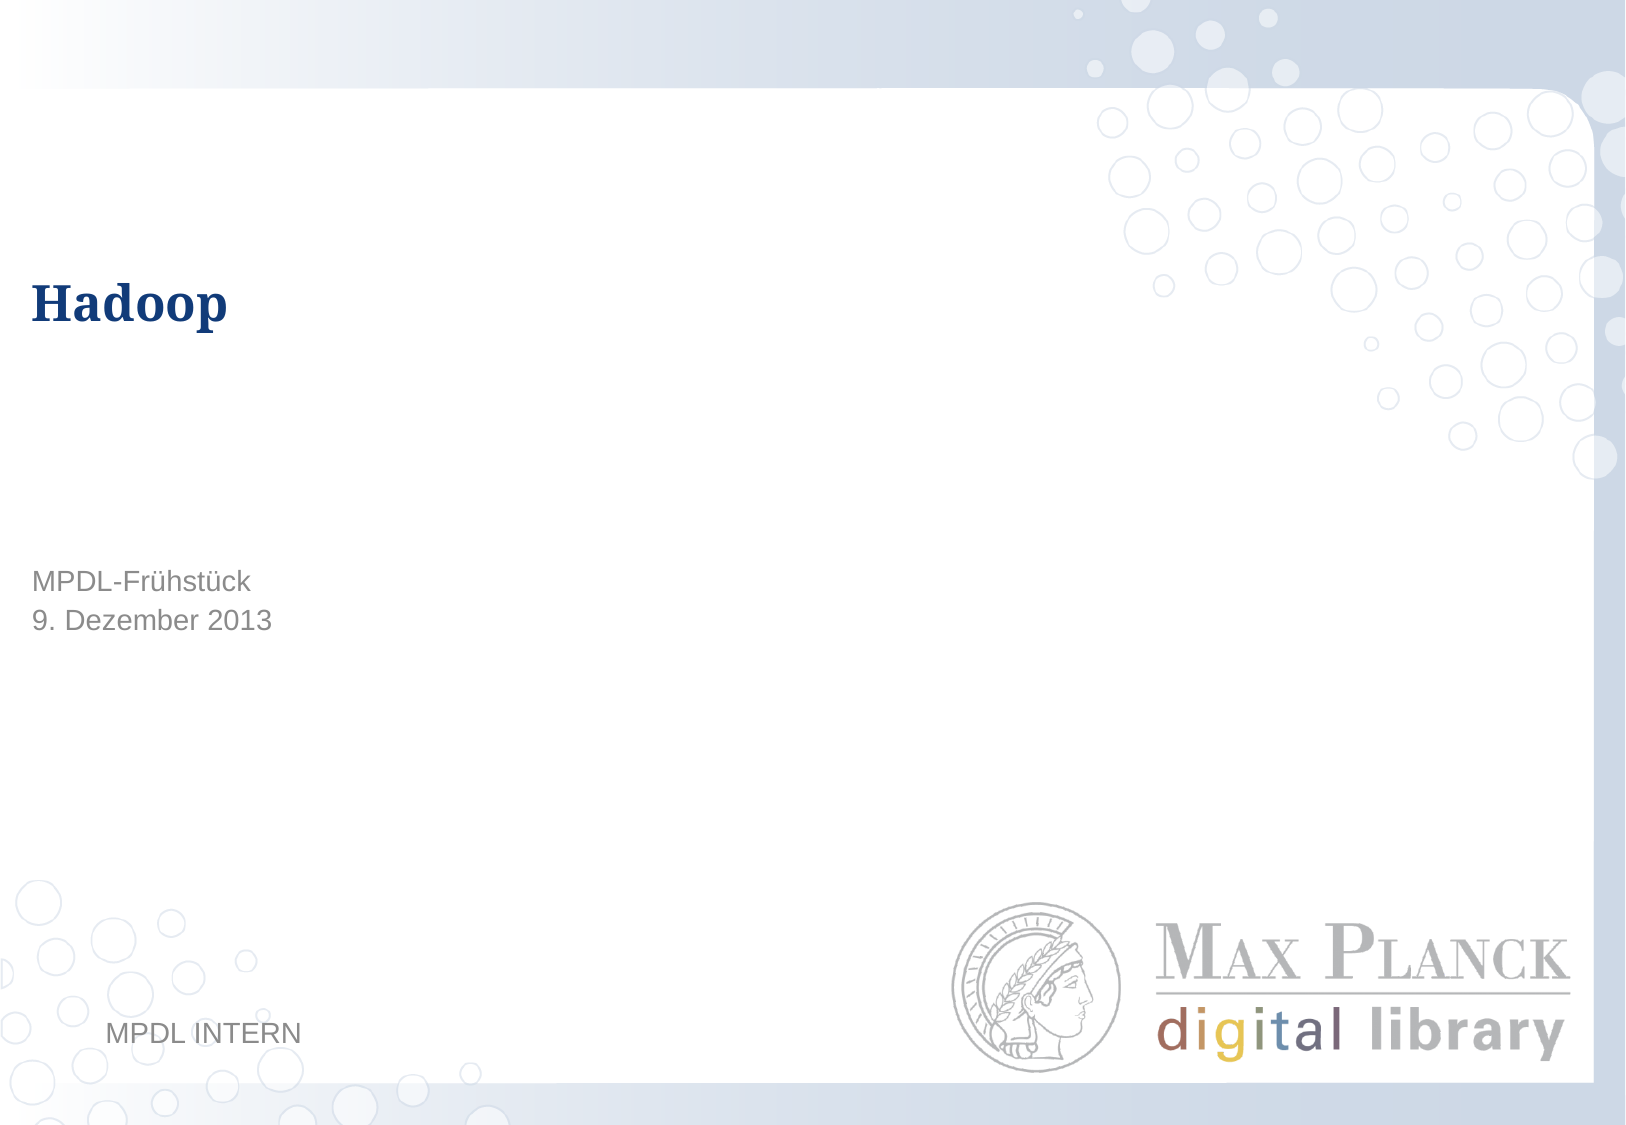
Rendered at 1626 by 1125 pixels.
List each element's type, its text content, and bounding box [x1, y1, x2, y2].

subtitle MPDL-Frühstück 9. Dezember 2013 [31, 562, 1594, 638]
title Hadoop [31, 271, 1594, 333]
text_box MPDL INTERN [105, 975, 303, 1050]
picture [0, 0, 1626, 1125]
